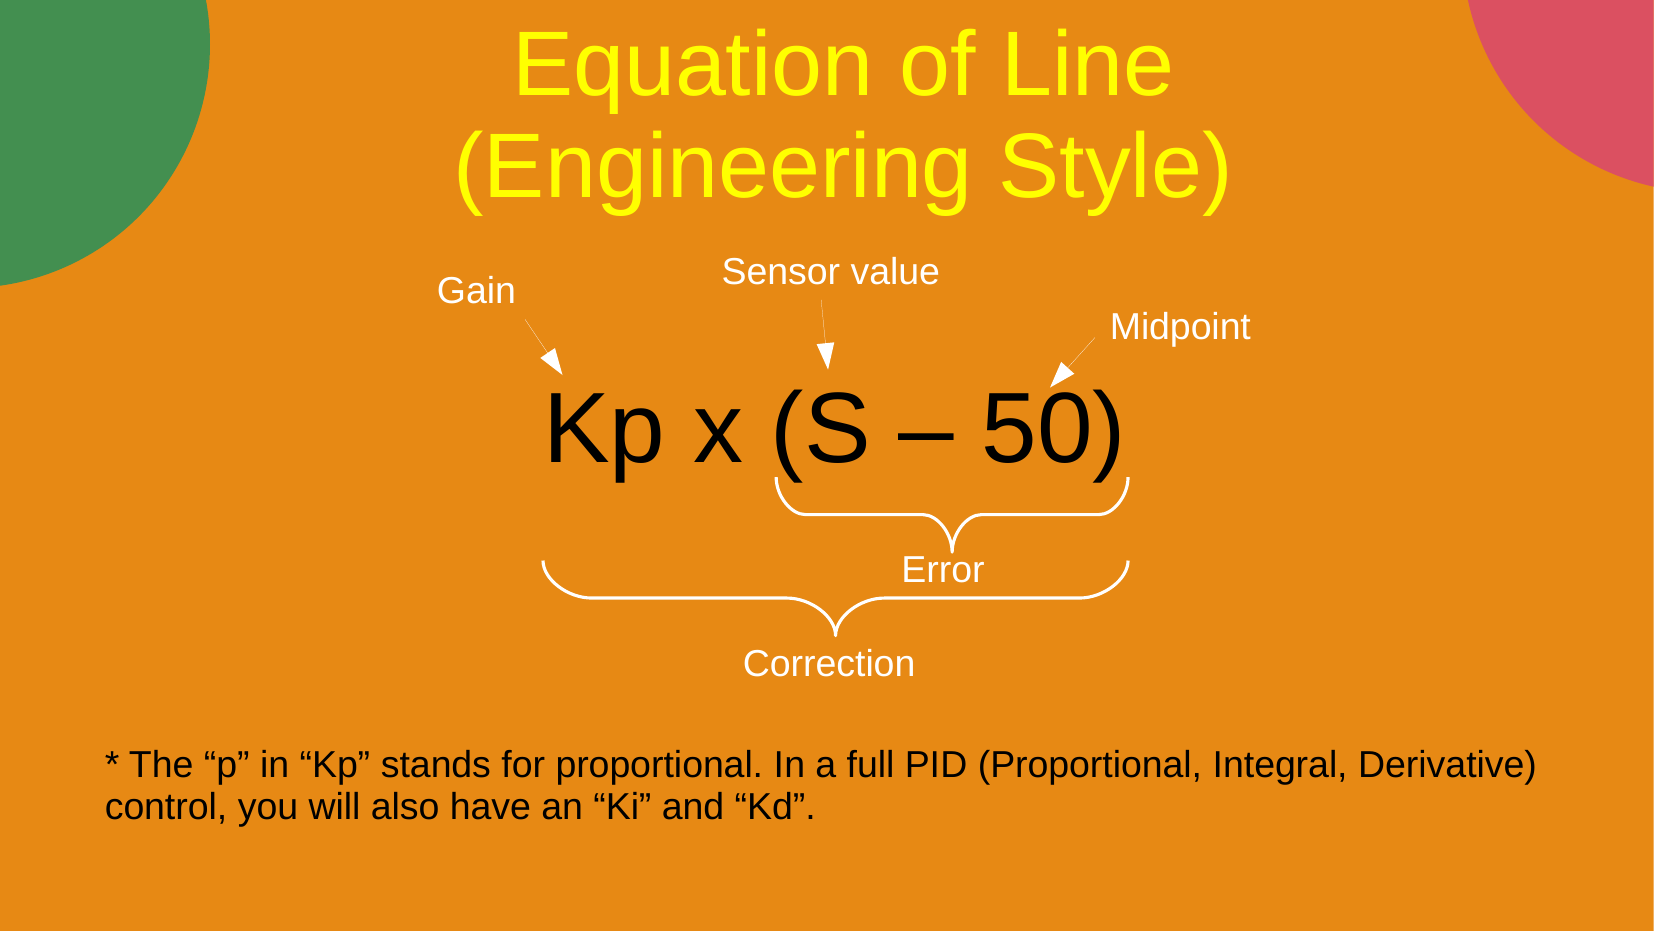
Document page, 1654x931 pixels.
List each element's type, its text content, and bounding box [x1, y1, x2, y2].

text_box Error [886, 540, 1112, 640]
text_box * The “p” in “Kp” stands for proportional. In a full PID (Proportional, Integral, Derivative) control, you will also have an “Ki” and “Kd”. [90, 694, 1561, 920]
text_box Gain [422, 262, 563, 320]
text_box Kp x (S – 50) [347, 365, 1323, 492]
title Equation of Line (Engineering Style) [187, 12, 1501, 218]
text_box Sensor value [706, 243, 964, 301]
text_box Correction [728, 634, 954, 694]
text_box Midpoint [1095, 298, 1276, 356]
